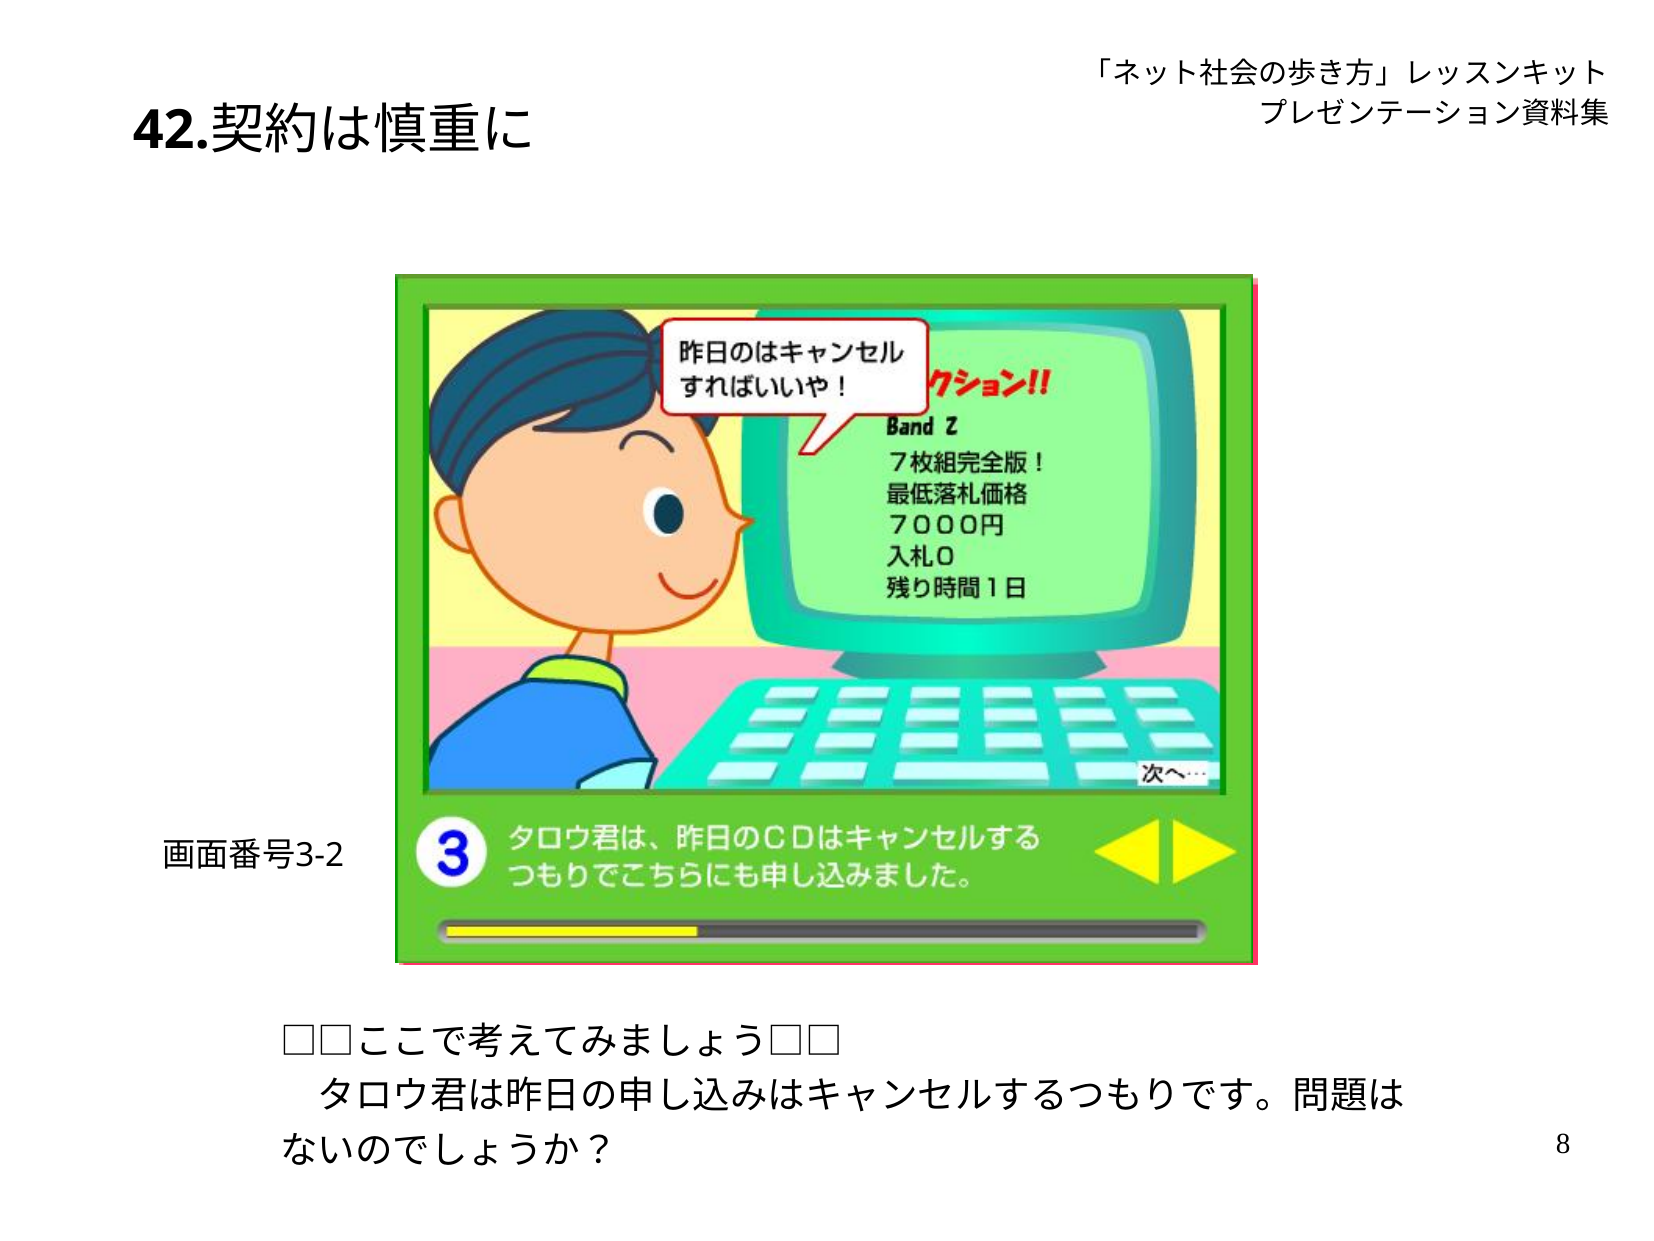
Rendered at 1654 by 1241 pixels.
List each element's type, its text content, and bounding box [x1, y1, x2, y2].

text_box 42.契約は慎重に [118, 88, 1241, 169]
text_box 「ネット社会の歩き方」レッスンキット プレゼンテーション資料集 [1062, 44, 1625, 139]
text_box 画面番号3-2 [147, 826, 384, 882]
picture [395, 274, 1258, 965]
text_box □□ここで考えてみましょう□□ タロウ君は昨日の申し込みはキャンセルするつもりです。問題はないのでしょうか？ [265, 1003, 1447, 1182]
